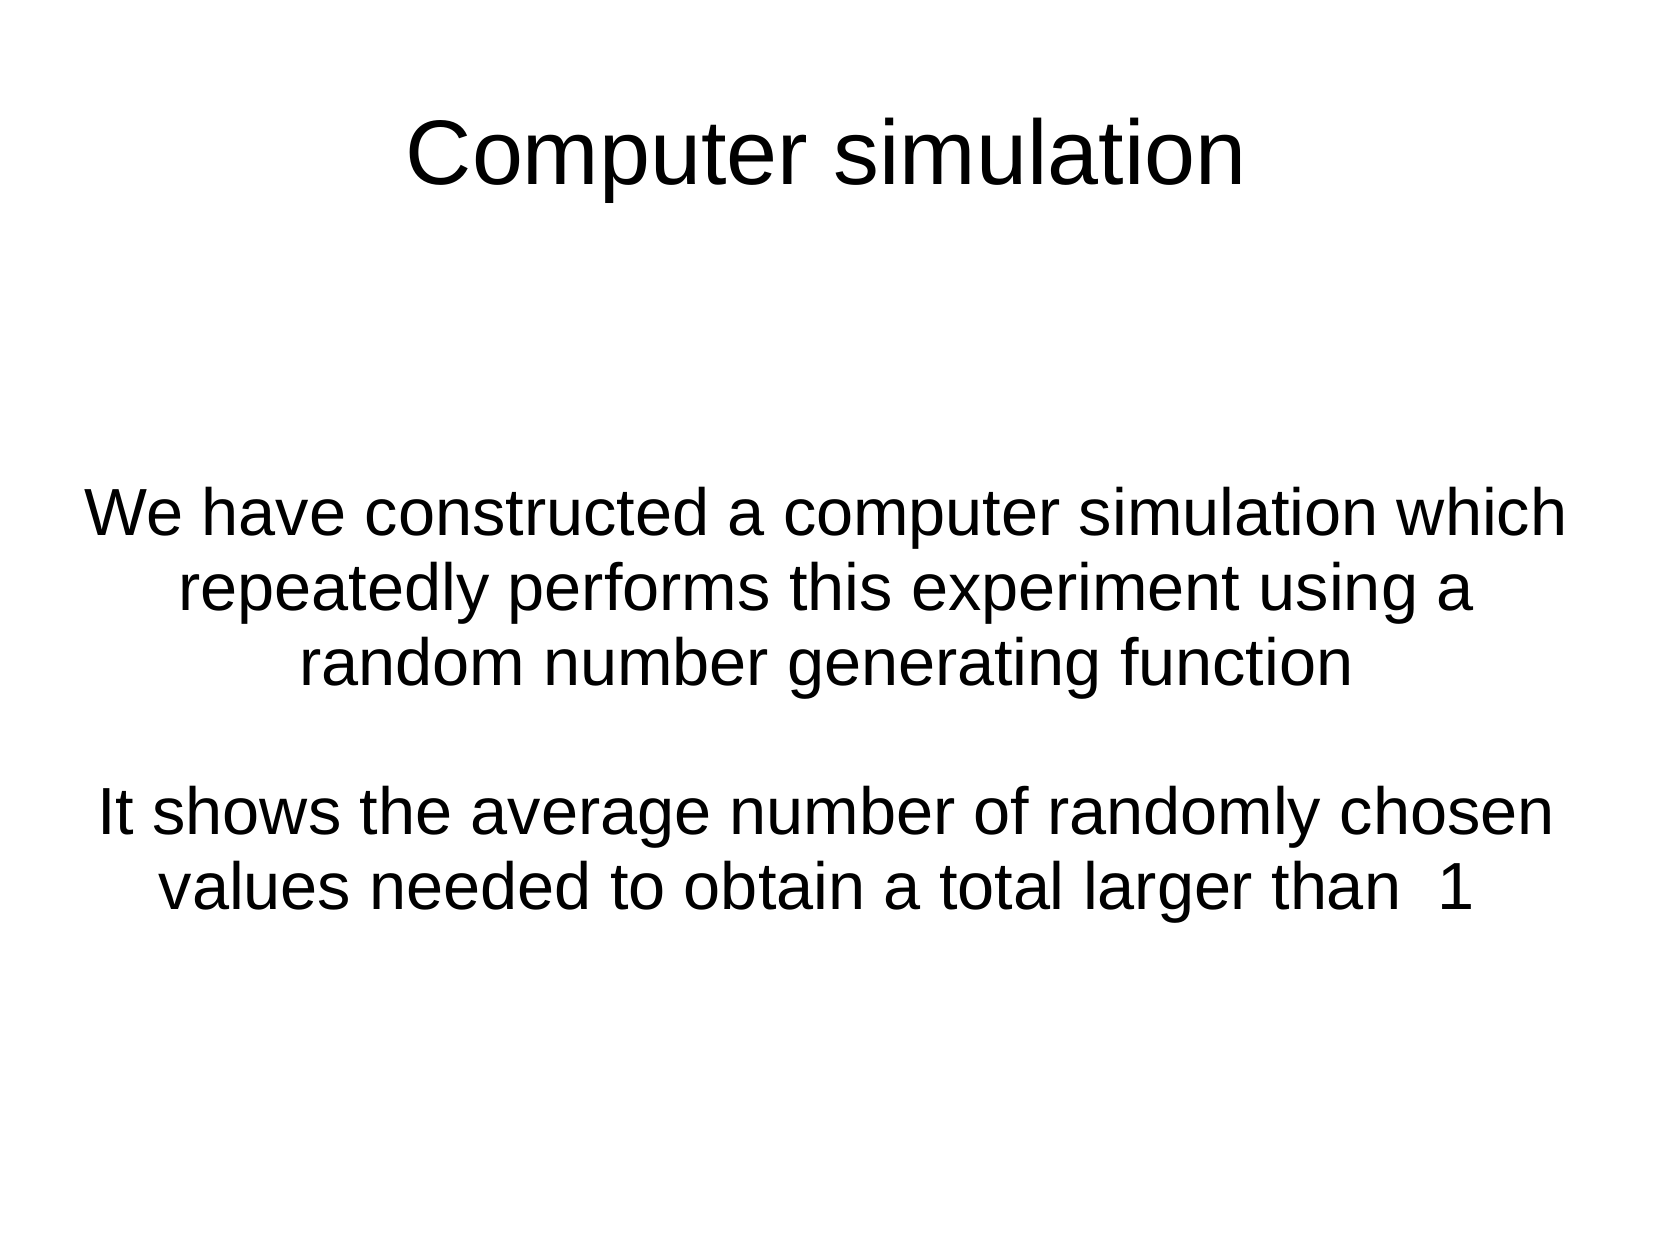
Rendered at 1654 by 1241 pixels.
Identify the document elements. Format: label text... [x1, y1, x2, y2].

title Computer simulation [82, 56, 1571, 250]
subtitle We have constructed a computer simulation which repeatedly performs this experiment using a random number generating function It shows the average number of randomly chosen values needed to obtain a total larger than 1 [82, 297, 1571, 1102]
